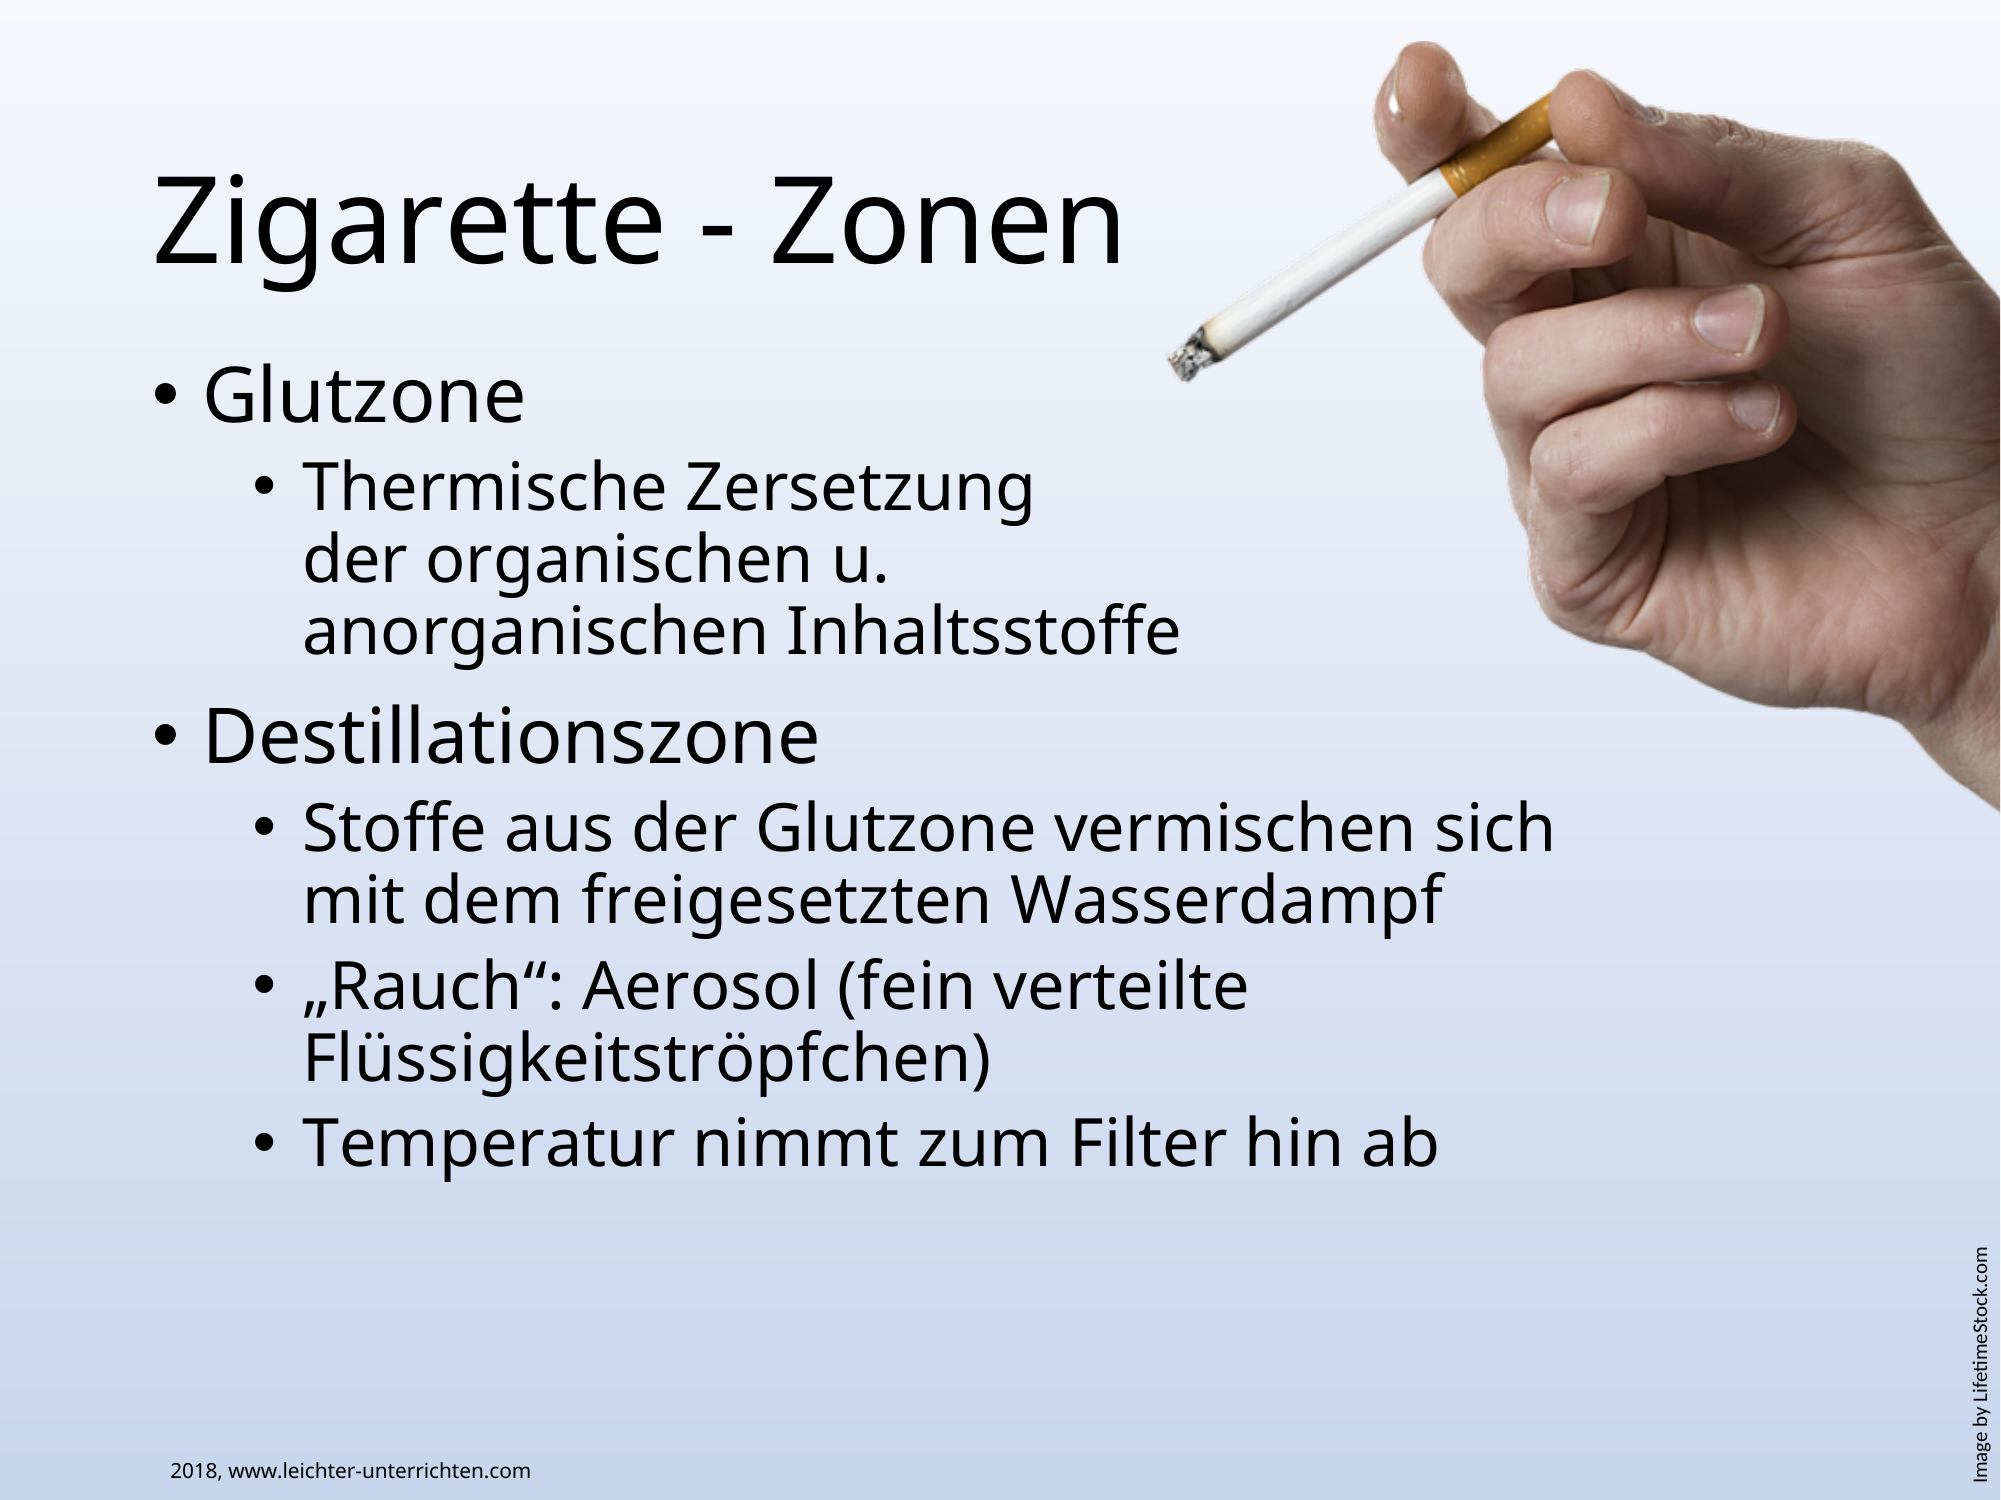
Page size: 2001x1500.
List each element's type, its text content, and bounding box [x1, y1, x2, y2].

picture [1165, 41, 2001, 867]
title Zigarette - Zonen [137, 79, 1165, 348]
text_box Image by LifetimeStock.com [1958, 888, 2000, 1499]
list Glutzone Thermische Zersetzung der organischen u. anorganischen Inhaltsstoffe Destillationszone Stoffe aus der Glutzone vermischen sich mit dem freigesetzten Wasserdampf „Rauch“: Aerosol (fein verteilte Flüssigkeitströpfchen) Temperatur nimmt zum Filter hin ab [137, 348, 1686, 1400]
